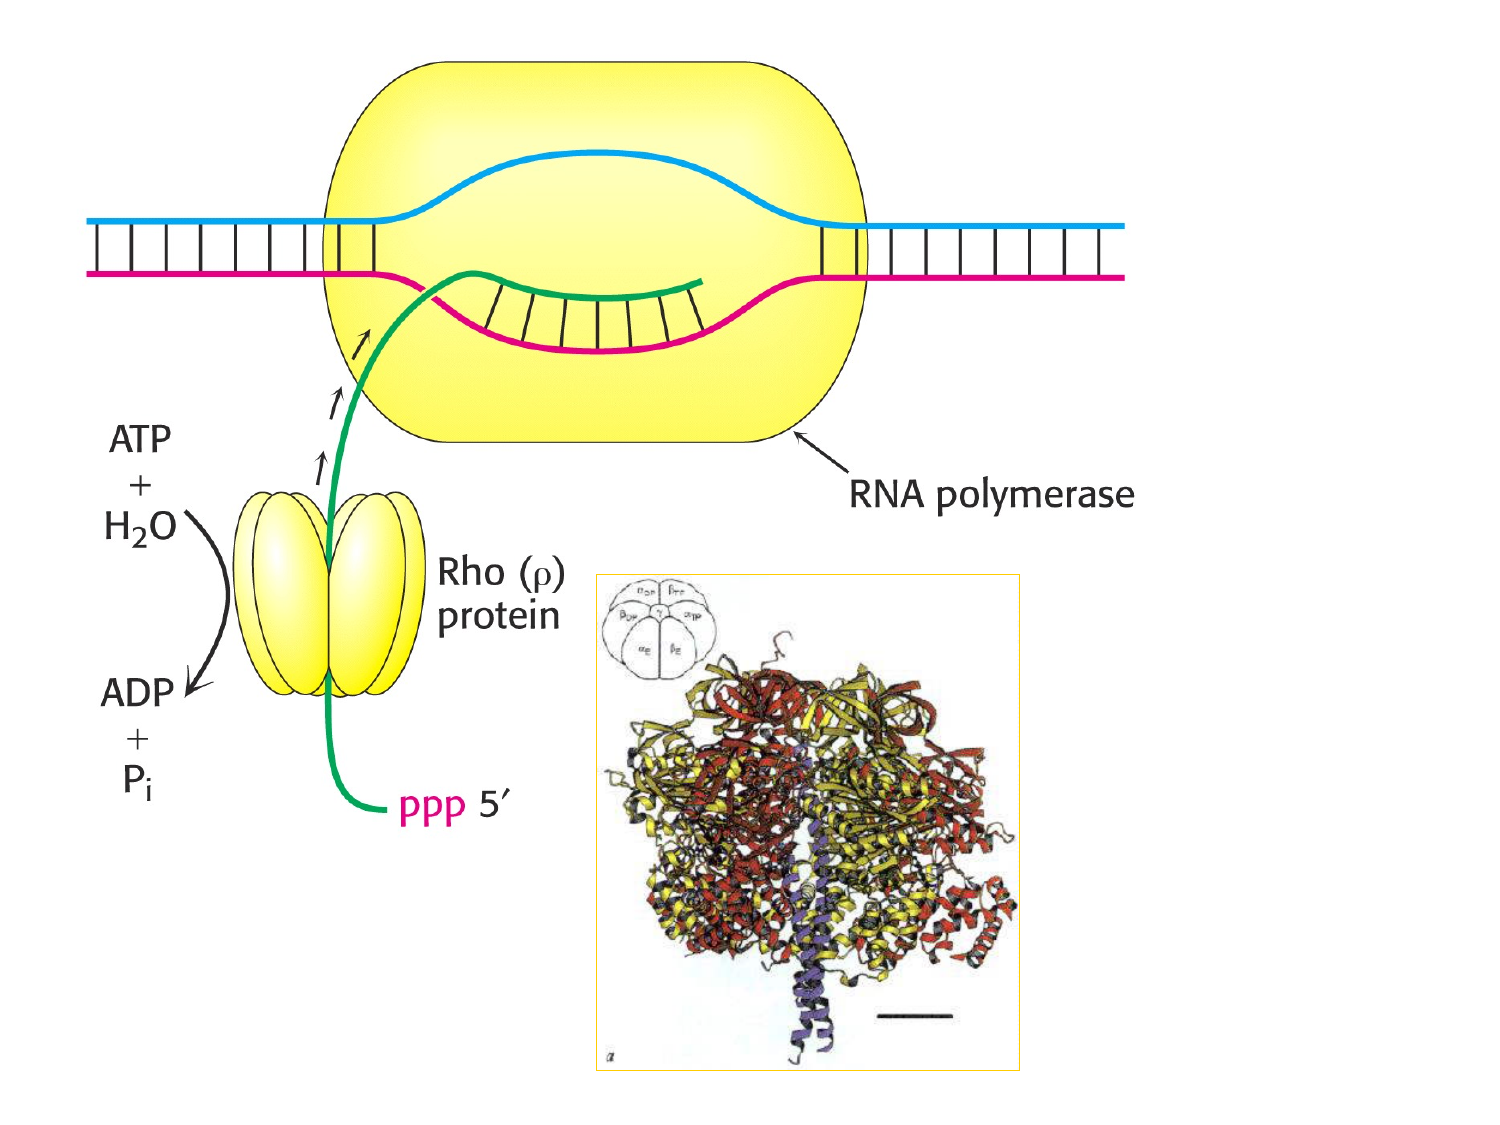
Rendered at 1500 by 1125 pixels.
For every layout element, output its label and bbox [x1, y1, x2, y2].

picture [64, 42, 1152, 1071]
